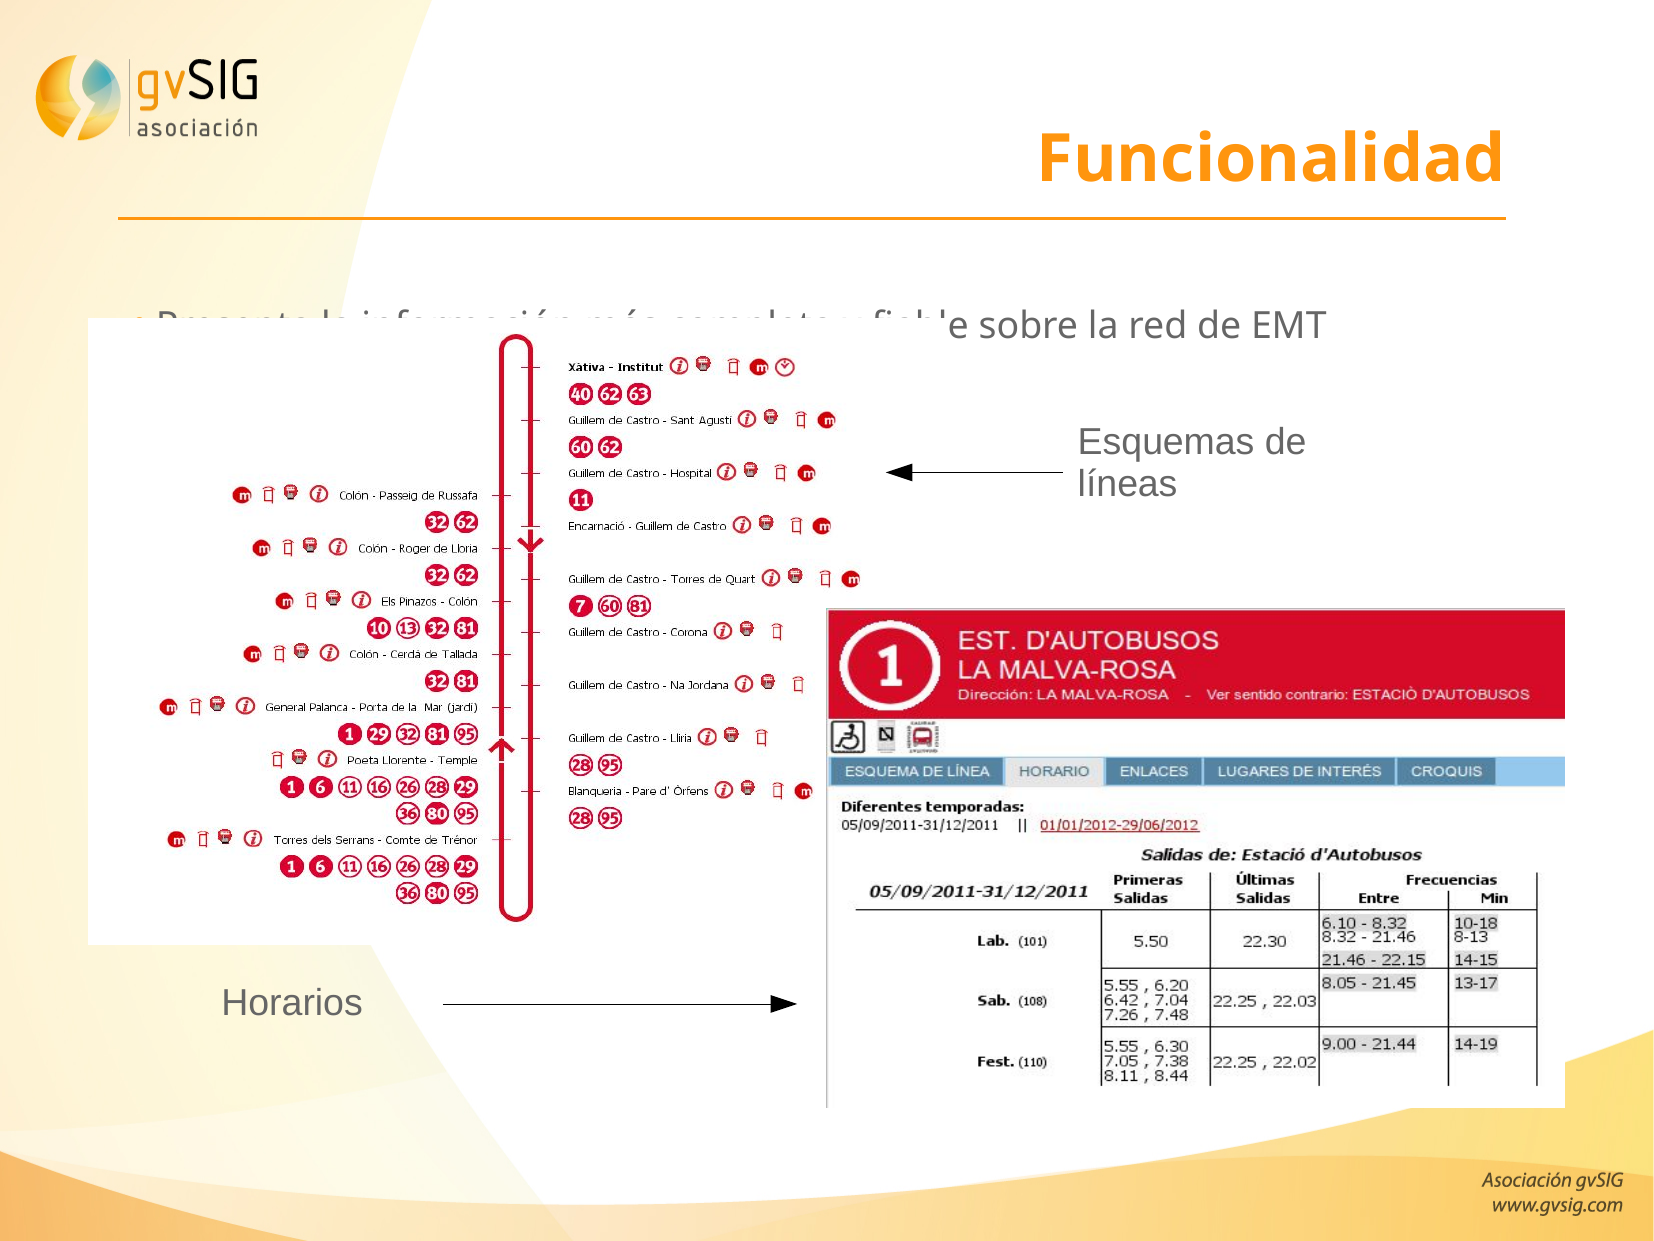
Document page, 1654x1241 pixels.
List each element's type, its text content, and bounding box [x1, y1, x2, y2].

text_box Horarios [206, 974, 473, 1032]
text_box Esquemas de líneas [1062, 413, 1329, 513]
title Funcionalidad [118, 106, 1506, 205]
text_box Presenta la información más completa y fiable sobre la red de EMT [118, 265, 1477, 390]
picture [0, 0, 1654, 1241]
